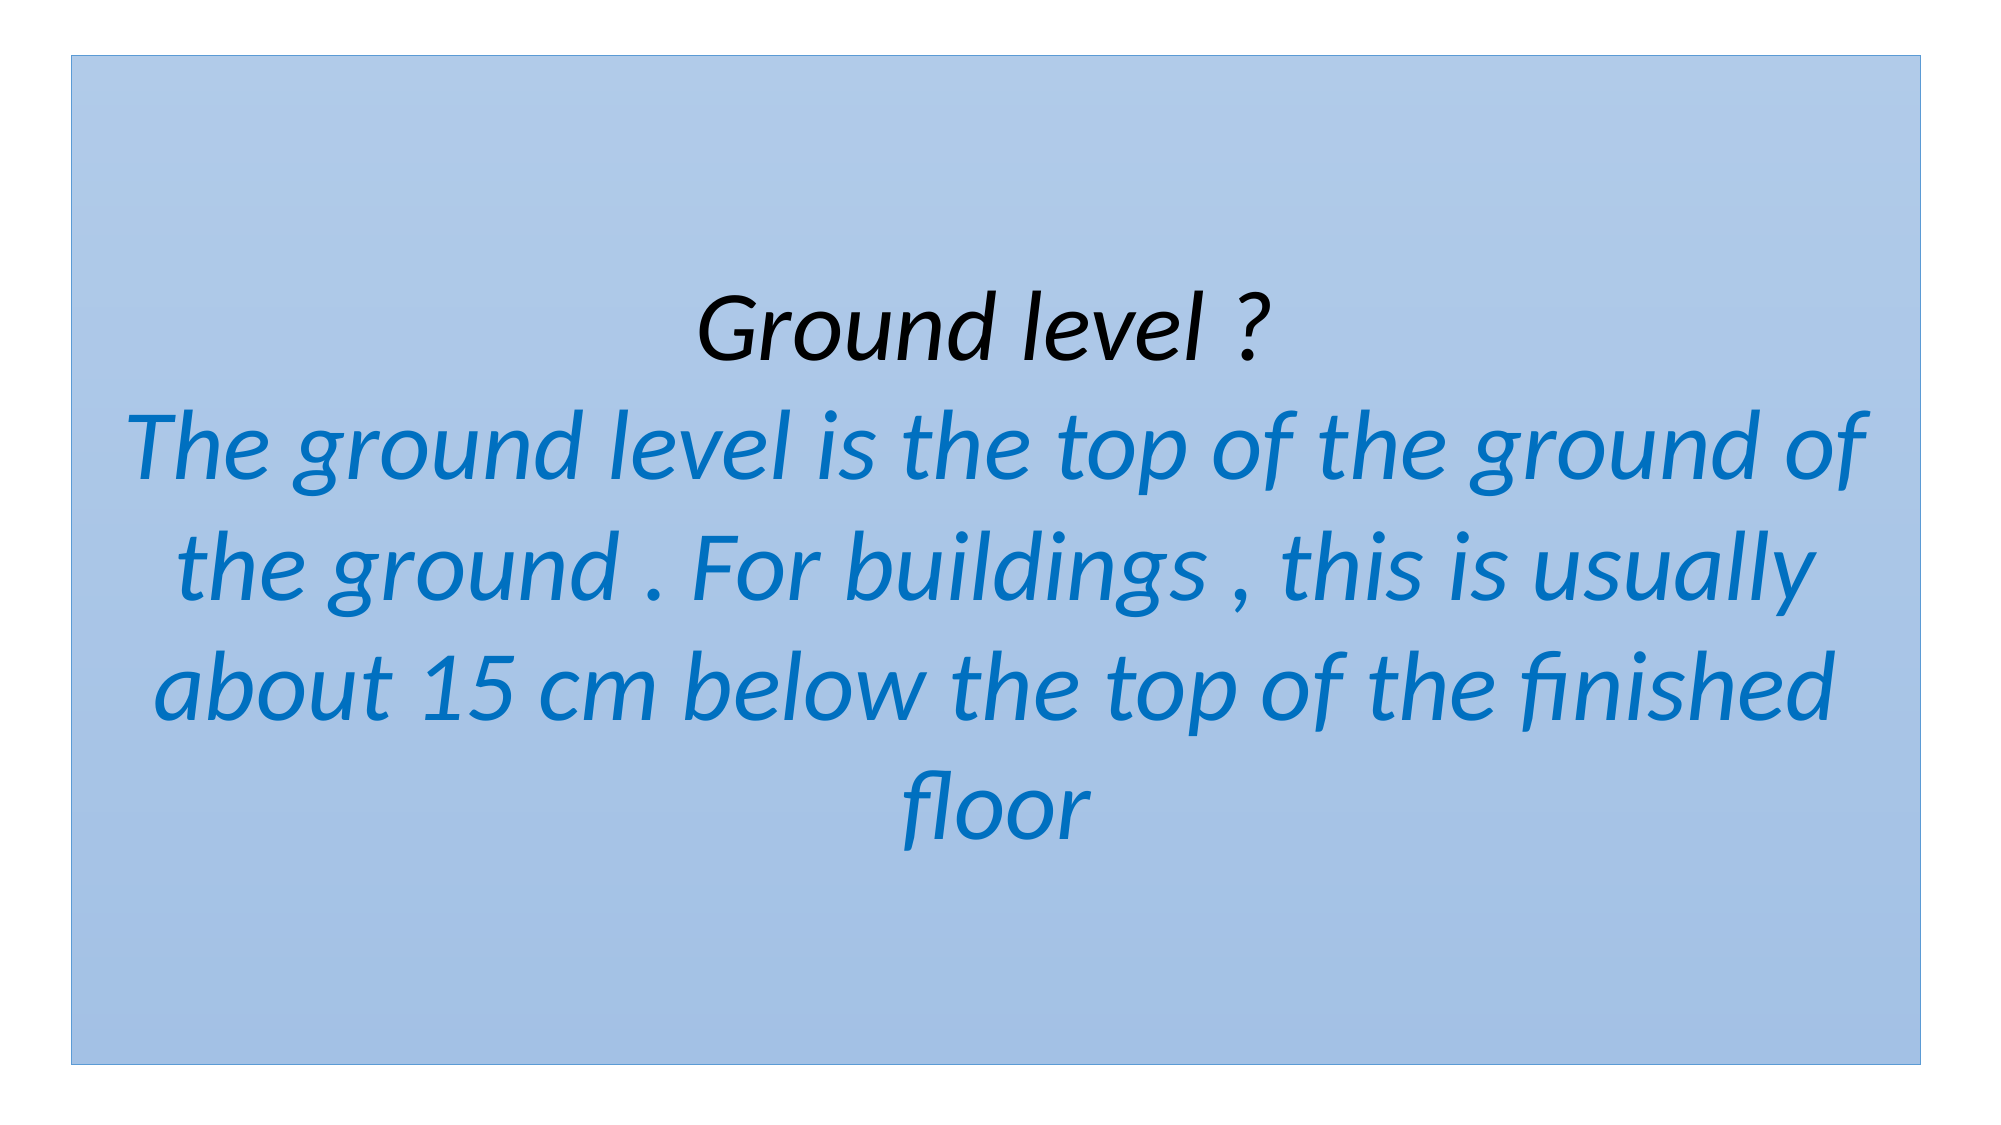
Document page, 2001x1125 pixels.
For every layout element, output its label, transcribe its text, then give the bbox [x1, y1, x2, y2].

text_box Ground level ? The ground level is the top of the ground of the ground . For buildings , this is usually about 15 cm below the top of the finished floor [71, 55, 1921, 1065]
